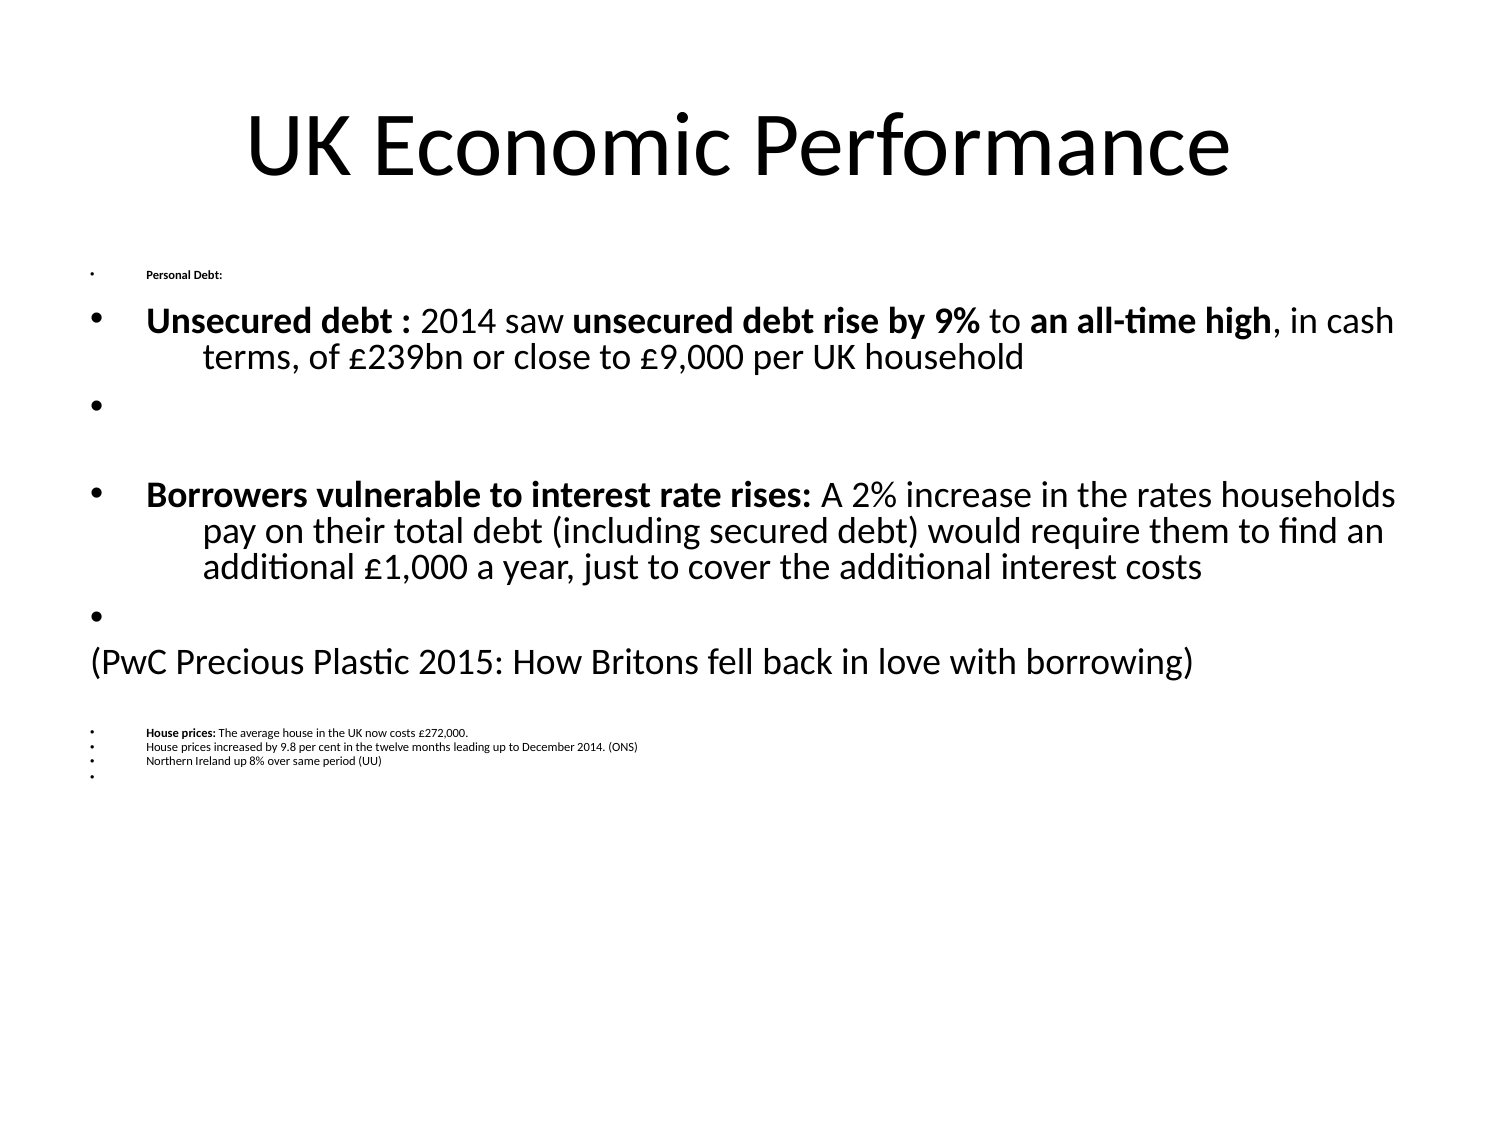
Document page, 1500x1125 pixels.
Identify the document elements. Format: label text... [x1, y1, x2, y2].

list Personal Debt: Unsecured debt : 2014 saw unsecured debt rise by 9% to an all-time high, in cash terms, of £239bn or close to £9,000 per UK household Borrowers vulnerable to interest rate rises: A 2% increase in the rates households pay on their total debt (including secured debt) would require them to find an additional £1,000 a year, just to cover the additional interest costs (PwC Precious Plastic 2015: How Britons fell back in love with borrowing) House prices: The average house in the UK now costs £272,000. House prices increased by 9.8 per cent in the twelve months leading up to December 2014. (ONS) Northern Ireland up 8% over same period (UU) [75, 262, 1426, 1005]
title UK Economic Performance [75, 45, 1426, 233]
